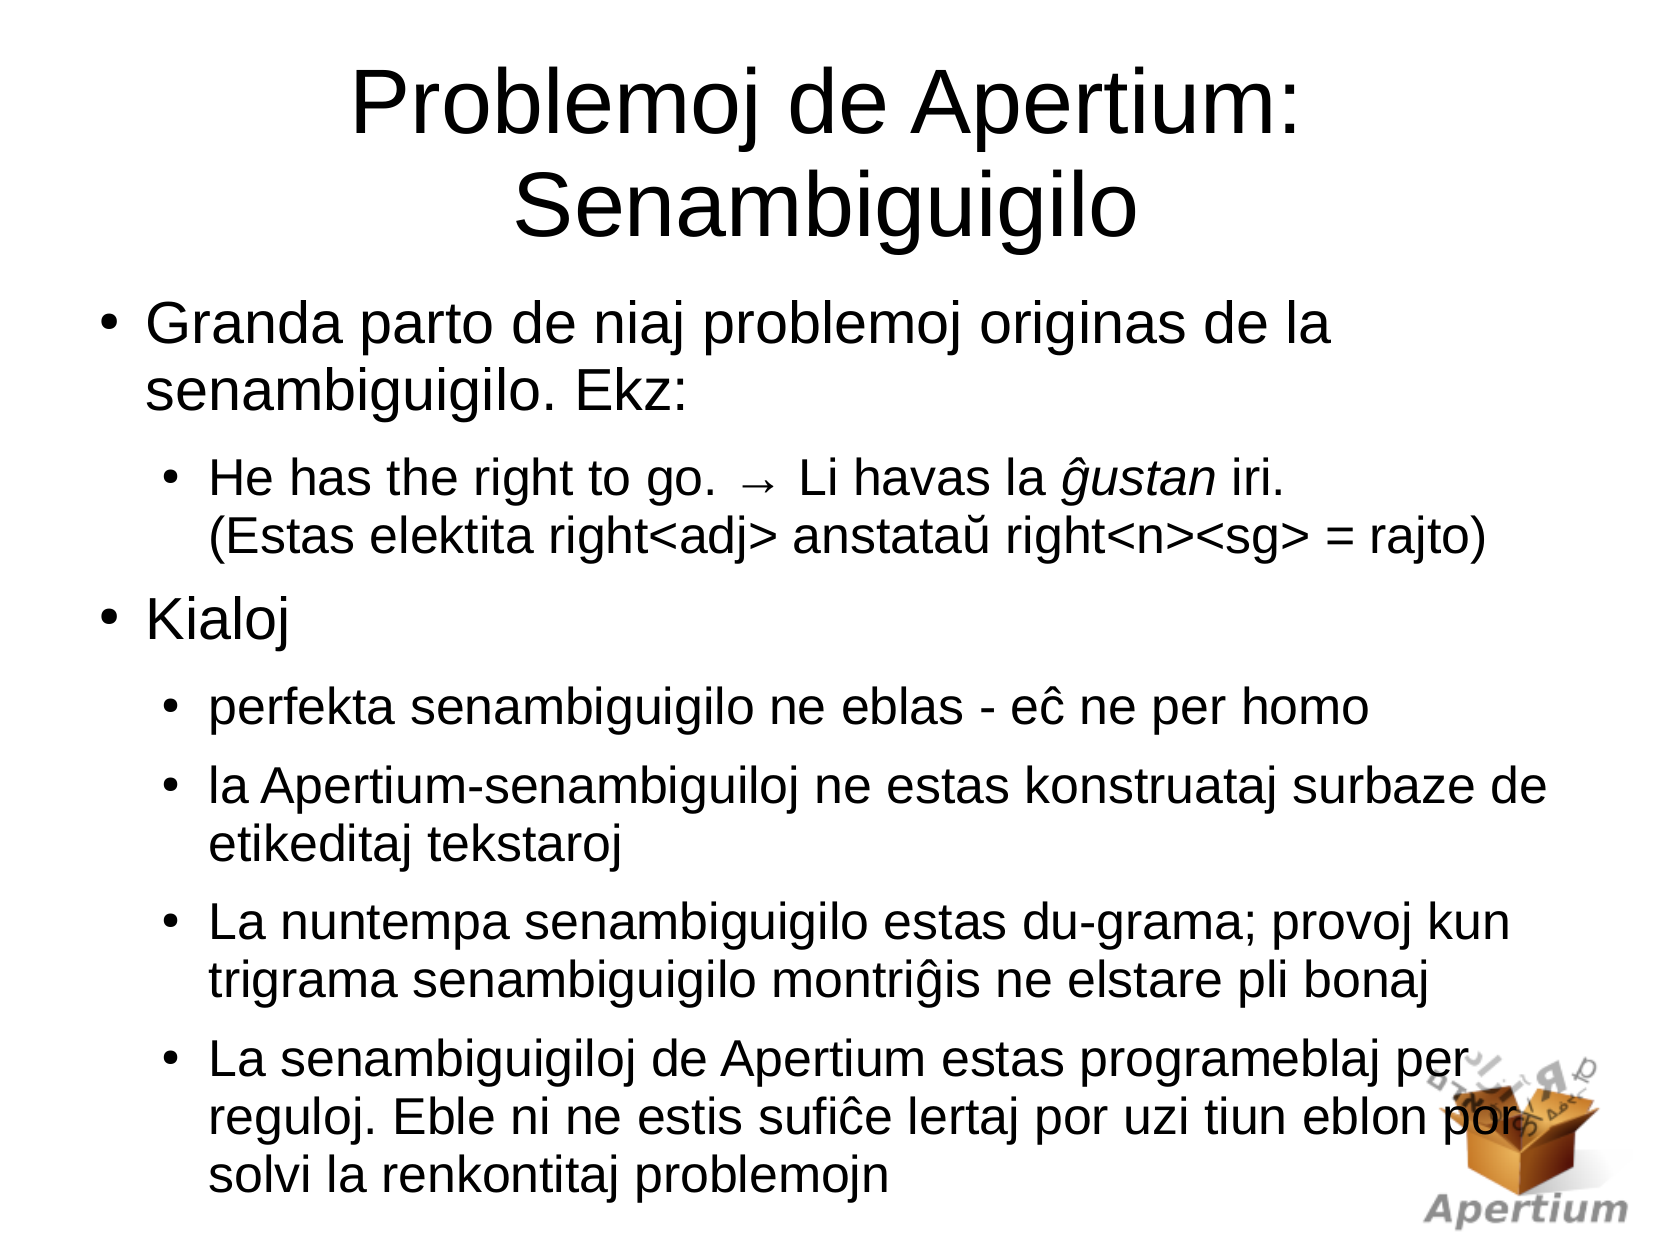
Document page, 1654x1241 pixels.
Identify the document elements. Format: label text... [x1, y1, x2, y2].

title Problemoj de Apertium: Senambiguigilo [82, 50, 1571, 256]
list Granda parto de niaj problemoj originas de la senambiguigilo. Ekz: He has the right to go. → Li havas la ĝustan iri. (Estas elektita right<adj> anstataŭ right<n><sg> = rajto) Kialoj perfekta senambiguigilo ne eblas - eĉ ne per homo la Apertium-senambiguiloj ne estas konstruataj surbaze de etikeditaj tekstaroj La nuntempa senambiguigilo estas du-grama; provoj kun trigrama senambiguigilo montriĝis ne elstare pli bonaj La senambiguigiloj de Apertium estas programeblaj per reguloj. Eble ni ne estis sufiĉe lertaj por uzi tiun eblon por solvi la renkontitaj problemojn [82, 290, 1571, 1211]
picture [1417, 1033, 1633, 1241]
